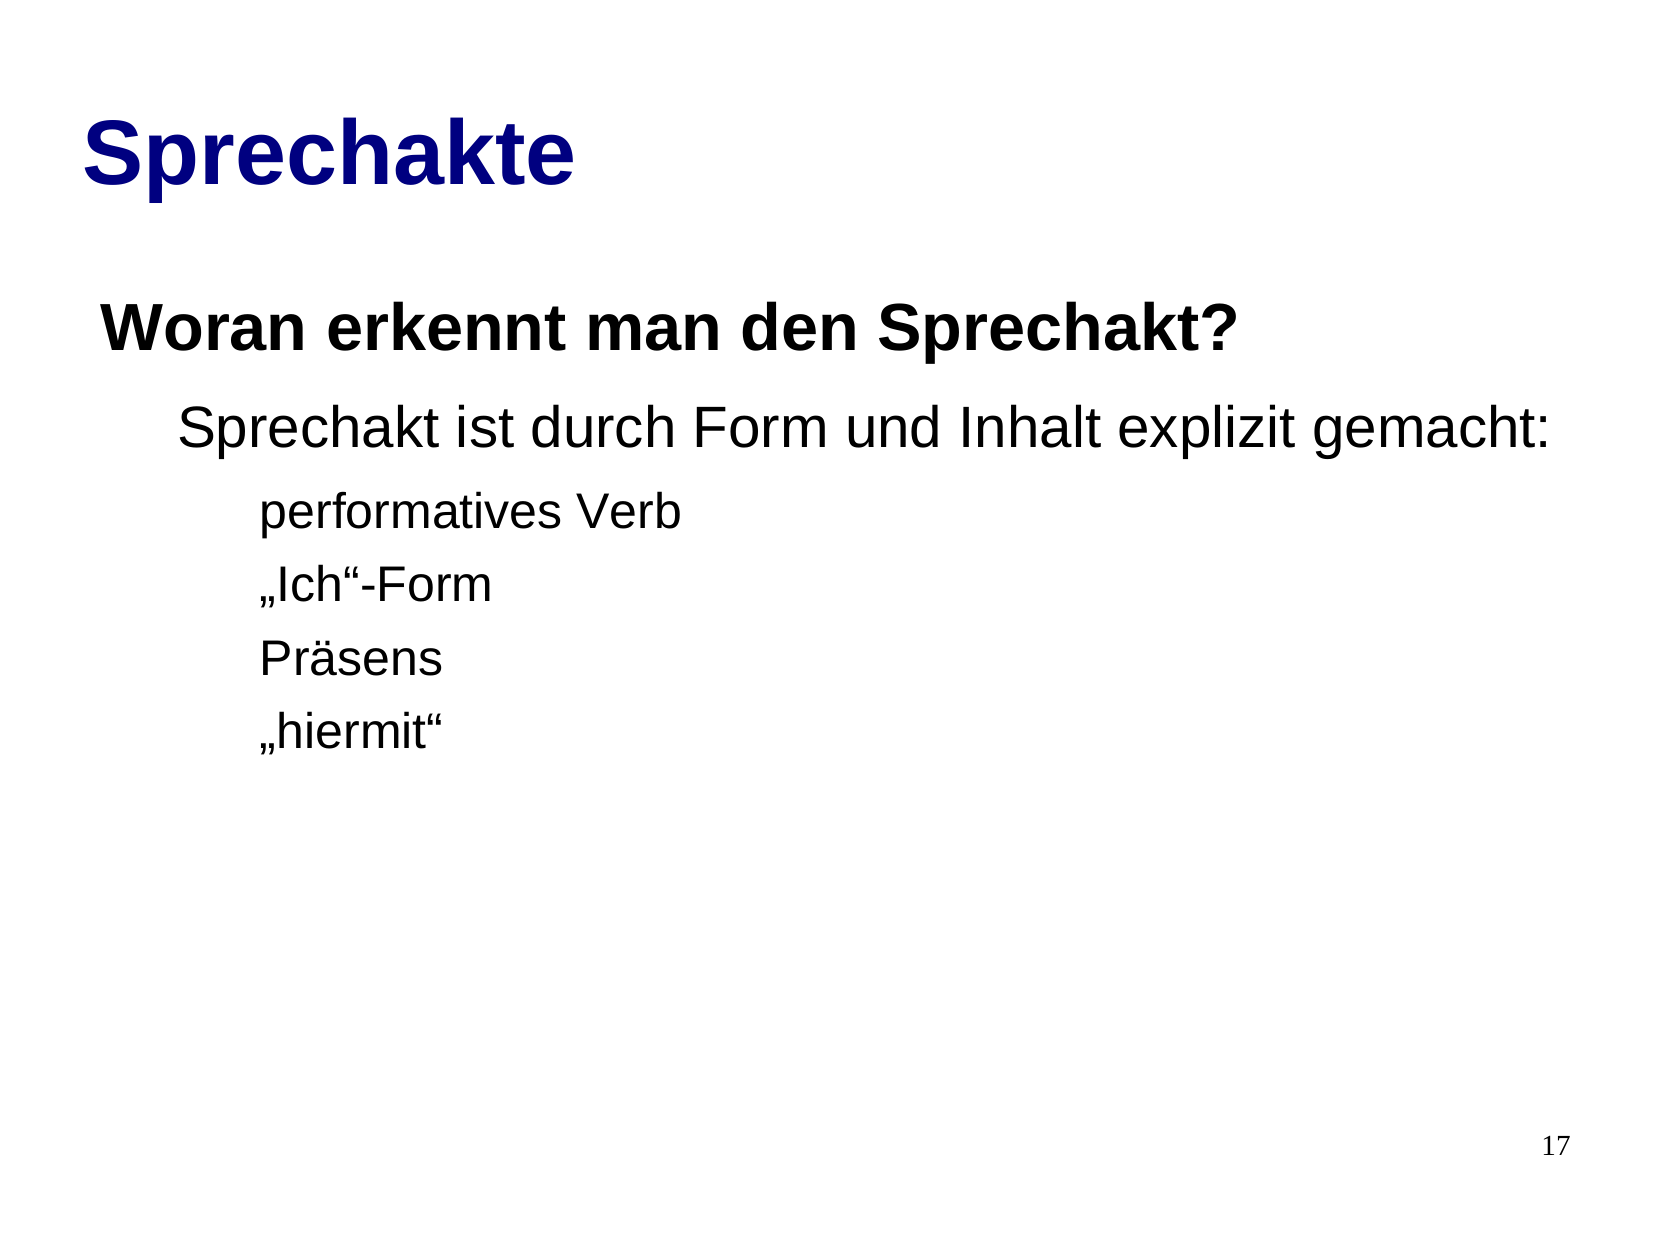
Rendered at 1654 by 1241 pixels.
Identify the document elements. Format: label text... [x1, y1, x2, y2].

title Sprechakte [82, 56, 1571, 250]
list Woran erkennt man den Sprechakt? Sprechakt ist durch Form und Inhalt explizit gemacht: performatives Verb „Ich“-Form Präsens „hiermit“ [82, 290, 1571, 1094]
